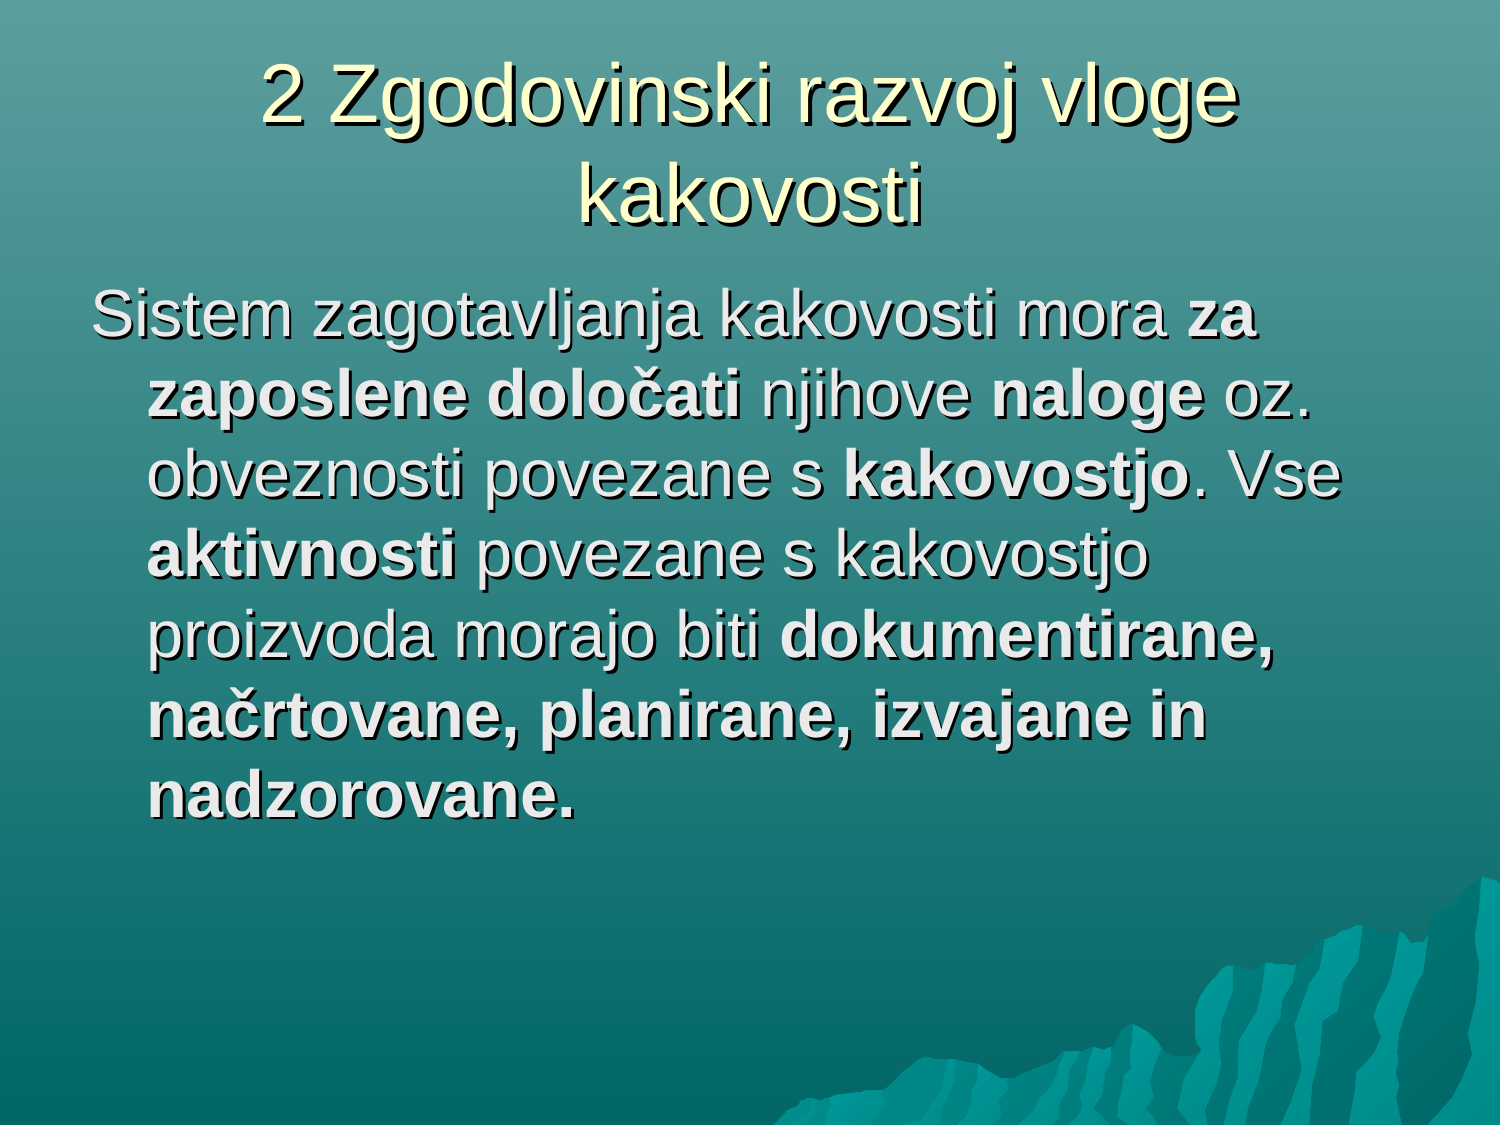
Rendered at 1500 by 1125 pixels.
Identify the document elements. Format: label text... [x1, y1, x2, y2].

list Sistem zagotavljanja kakovosti mora za zaposlene določati njihove naloge oz. obveznosti povezane s kakovostjo. Vse aktivnosti povezane s kakovostjo proizvoda morajo biti dokumentirane, načrtovane, planirane, izvajane in nadzorovane. [75, 262, 1426, 1006]
title 2 Zgodovinski razvoj vloge kakovosti [75, 31, 1426, 247]
